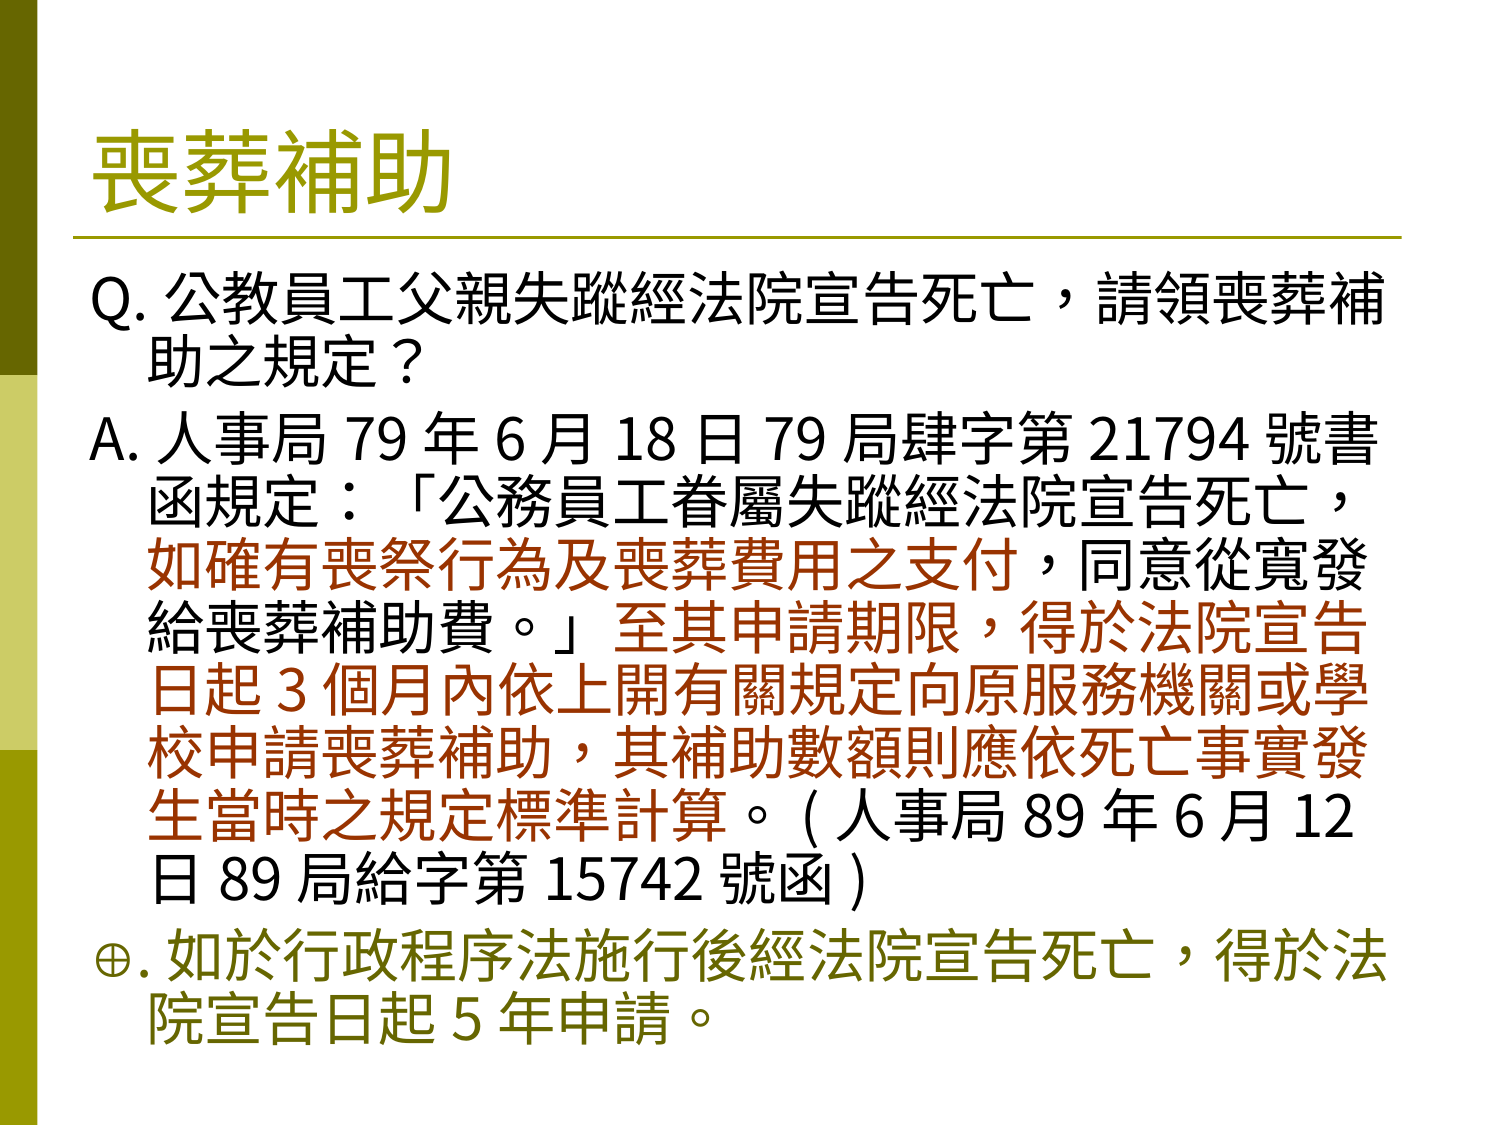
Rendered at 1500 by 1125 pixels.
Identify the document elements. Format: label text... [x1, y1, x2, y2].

title 喪葬補助 [75, 45, 1426, 233]
list Q.公教員工父親失蹤經法院宣告死亡，請領喪葬補助之規定？ A.人事局79年6月18日79局肆字第21794號書函規定：「公務員工眷屬失蹤經法院宣告死亡，如確有喪祭行為及喪葬費用之支付，同意從寬發給喪葬補助費。」至其申請期限，得於法院宣告日起3個月內依上開有關規定向原服務機關或學校申請喪葬補助，其補助數額則應依死亡事實發生當時之規定標準計算。(人事局89年6月12日89局給字第15742號函) .如於行政程序法施行後經法院宣告死亡，得於法院宣告日起5年申請。 [75, 262, 1426, 1083]
